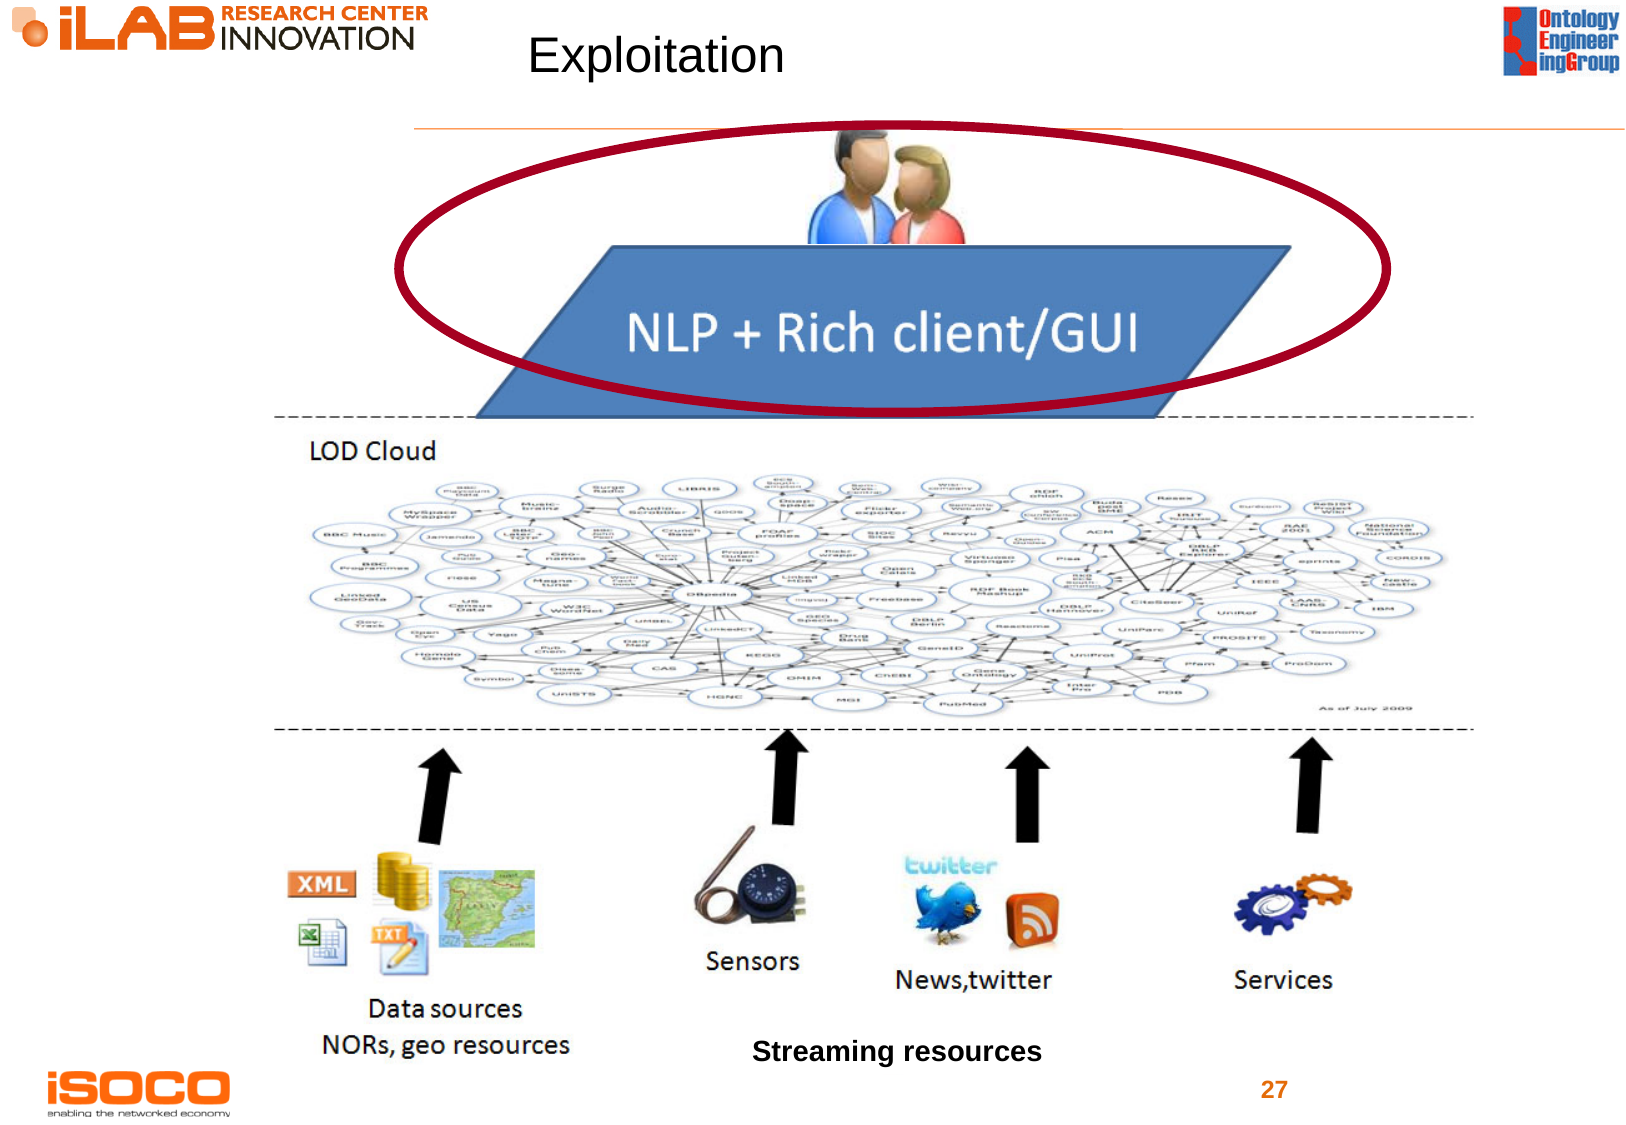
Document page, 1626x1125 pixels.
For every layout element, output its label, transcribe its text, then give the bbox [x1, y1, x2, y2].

picture [1501, 5, 1620, 77]
picture [274, 244, 1474, 1079]
picture [5, 0, 435, 55]
text_box Streaming resources [737, 1024, 1059, 1075]
picture [47, 1071, 230, 1117]
list Exploitation [452, 14, 1501, 65]
picture [404, 130, 1381, 407]
